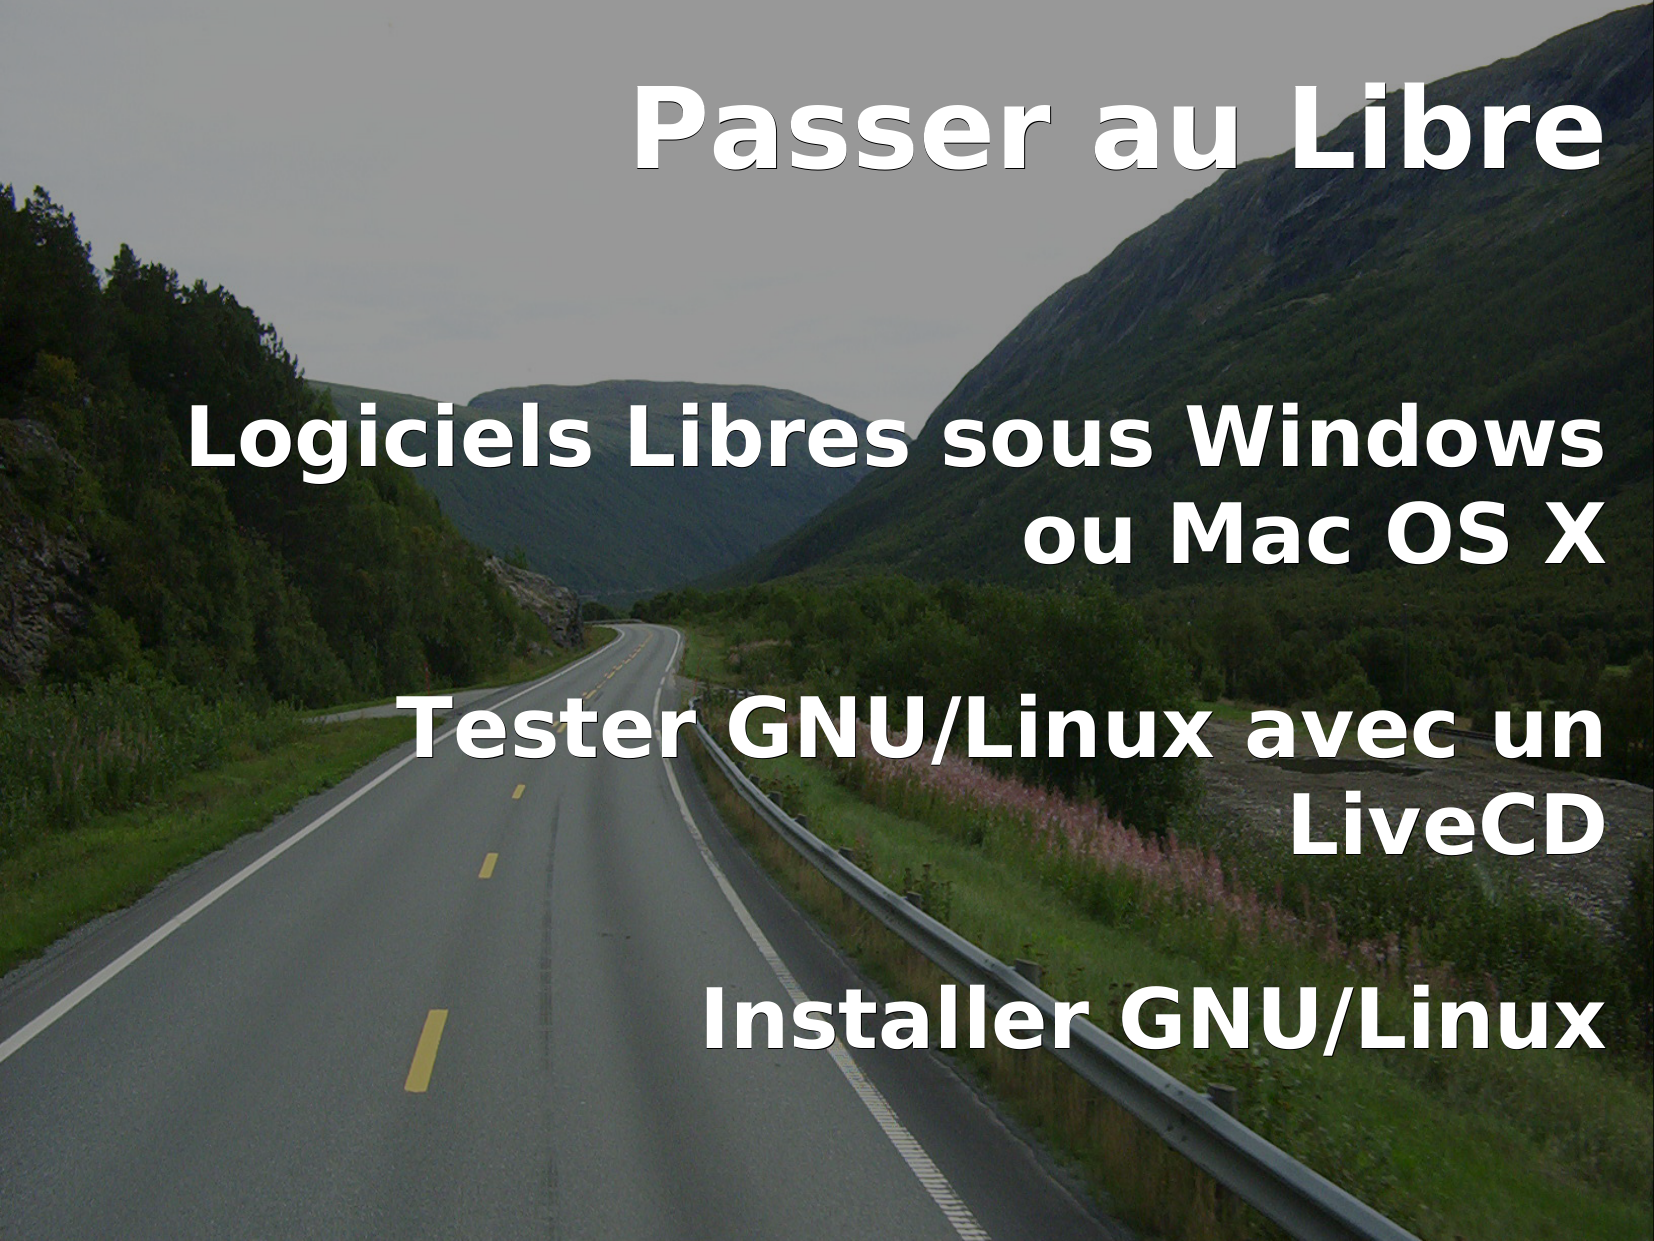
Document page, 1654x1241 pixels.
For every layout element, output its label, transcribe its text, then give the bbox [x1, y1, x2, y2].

text_box Passer au Libre Logiciels Libres sous Windows ou Mac OS X Tester GNU/Linux avec un LiveCD Installer GNU/Linux [161, 56, 1624, 1076]
picture [0, 0, 1654, 1241]
